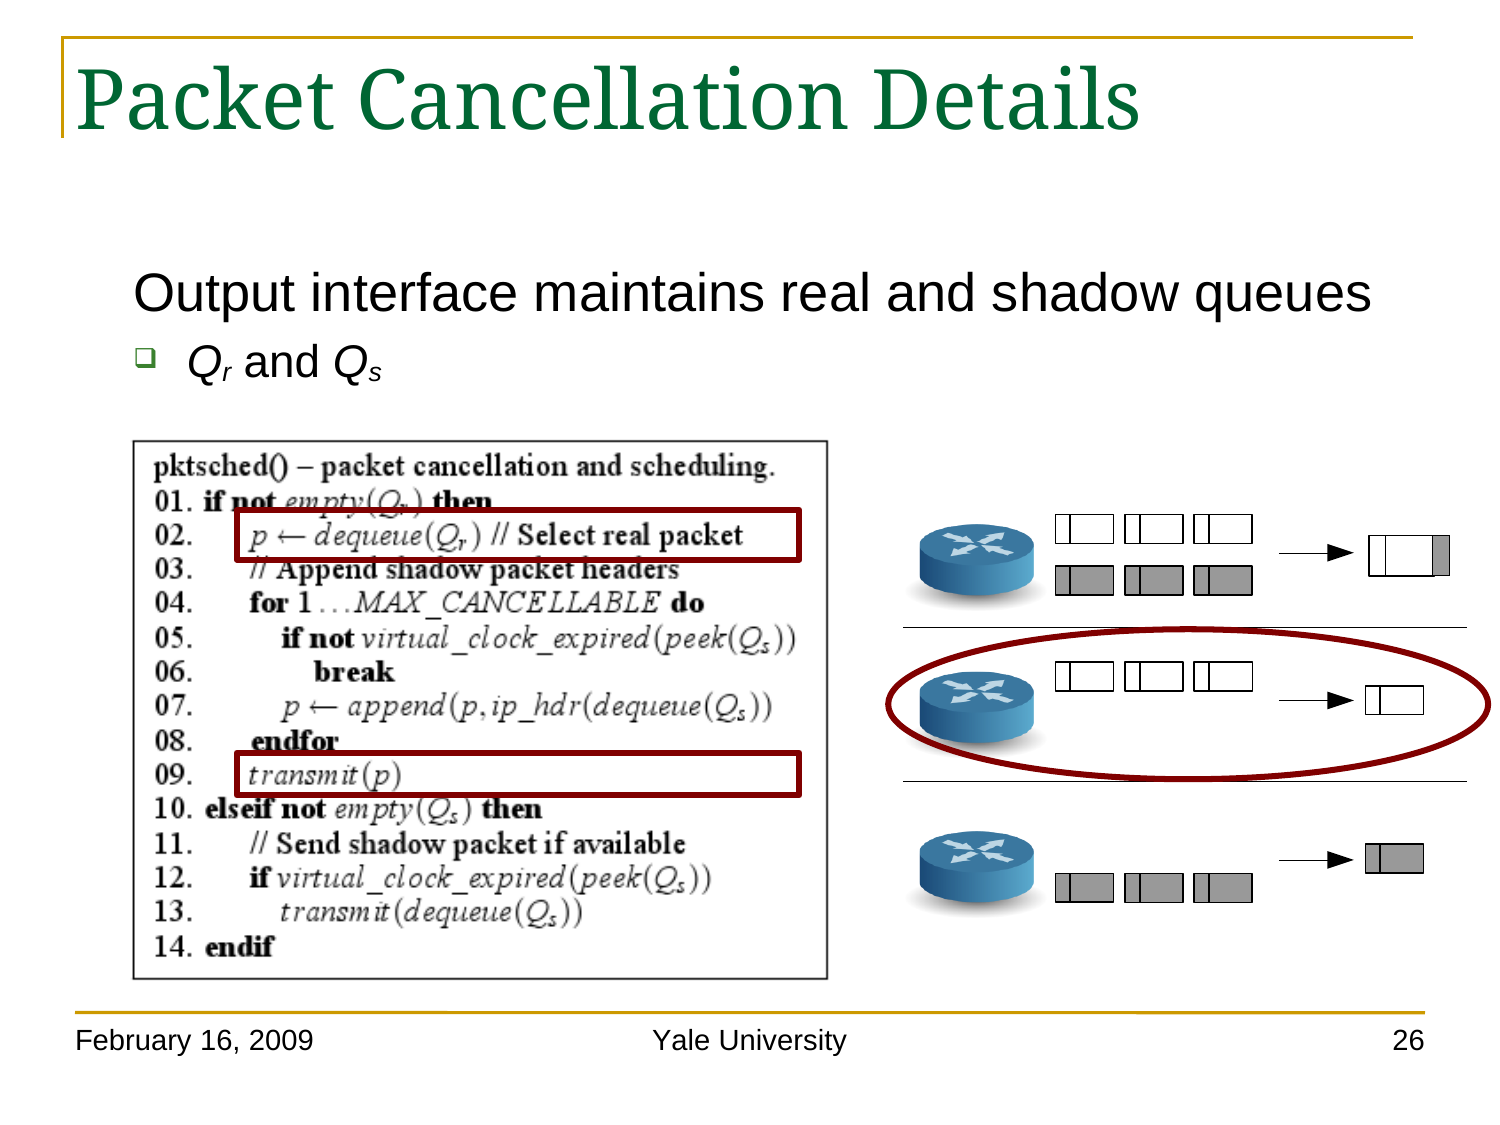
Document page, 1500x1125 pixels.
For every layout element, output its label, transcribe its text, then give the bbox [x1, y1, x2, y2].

list Output interface maintains real and shadow queues Qr and Qs [77, 262, 1425, 1006]
text_box [1425, 535, 1450, 576]
picture [126, 430, 839, 989]
title Packet Cancellation Details [75, 45, 1425, 151]
list Output interface maintains real and shadow queues Qr and Qs [892, 633, 1425, 776]
